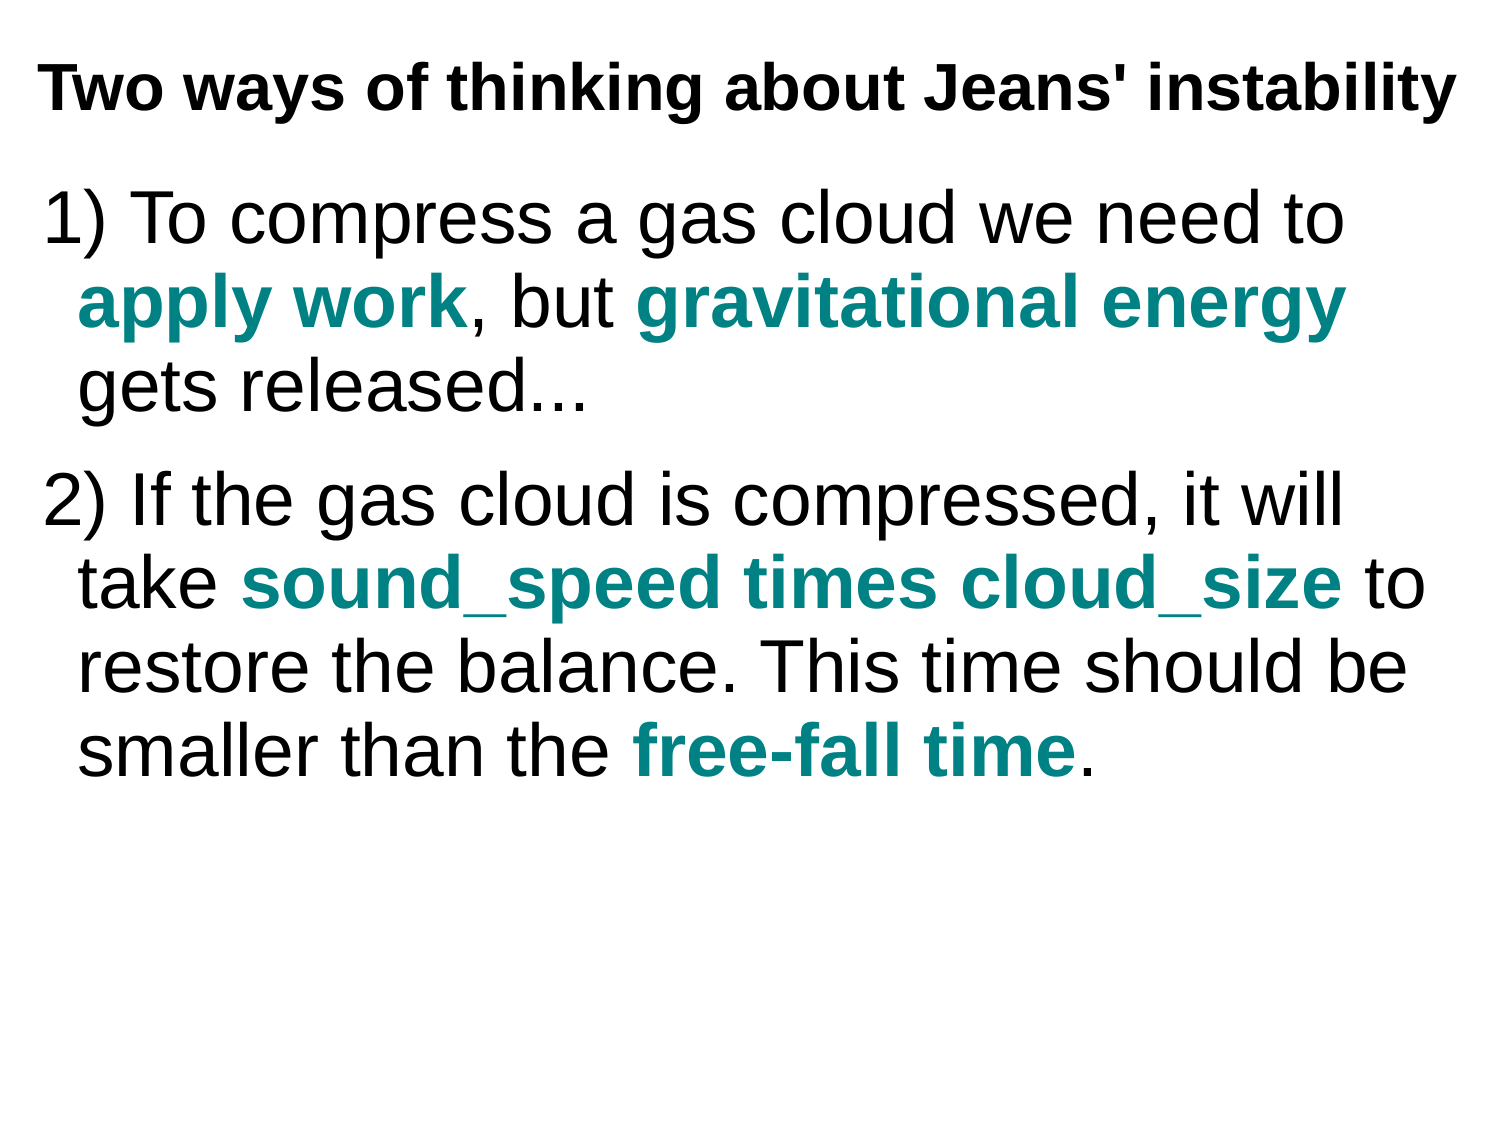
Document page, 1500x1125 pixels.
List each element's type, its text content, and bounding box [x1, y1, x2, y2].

text_box To compress a gas cloud we need to apply work, but gravitational energy gets released... If the gas cloud is compressed, it will take sound_speed times cloud_size to restore the balance. This time should be smaller than the free-fall time. [27, 167, 1483, 915]
text_box Two ways of thinking about Jeans' instability [22, 42, 1478, 136]
